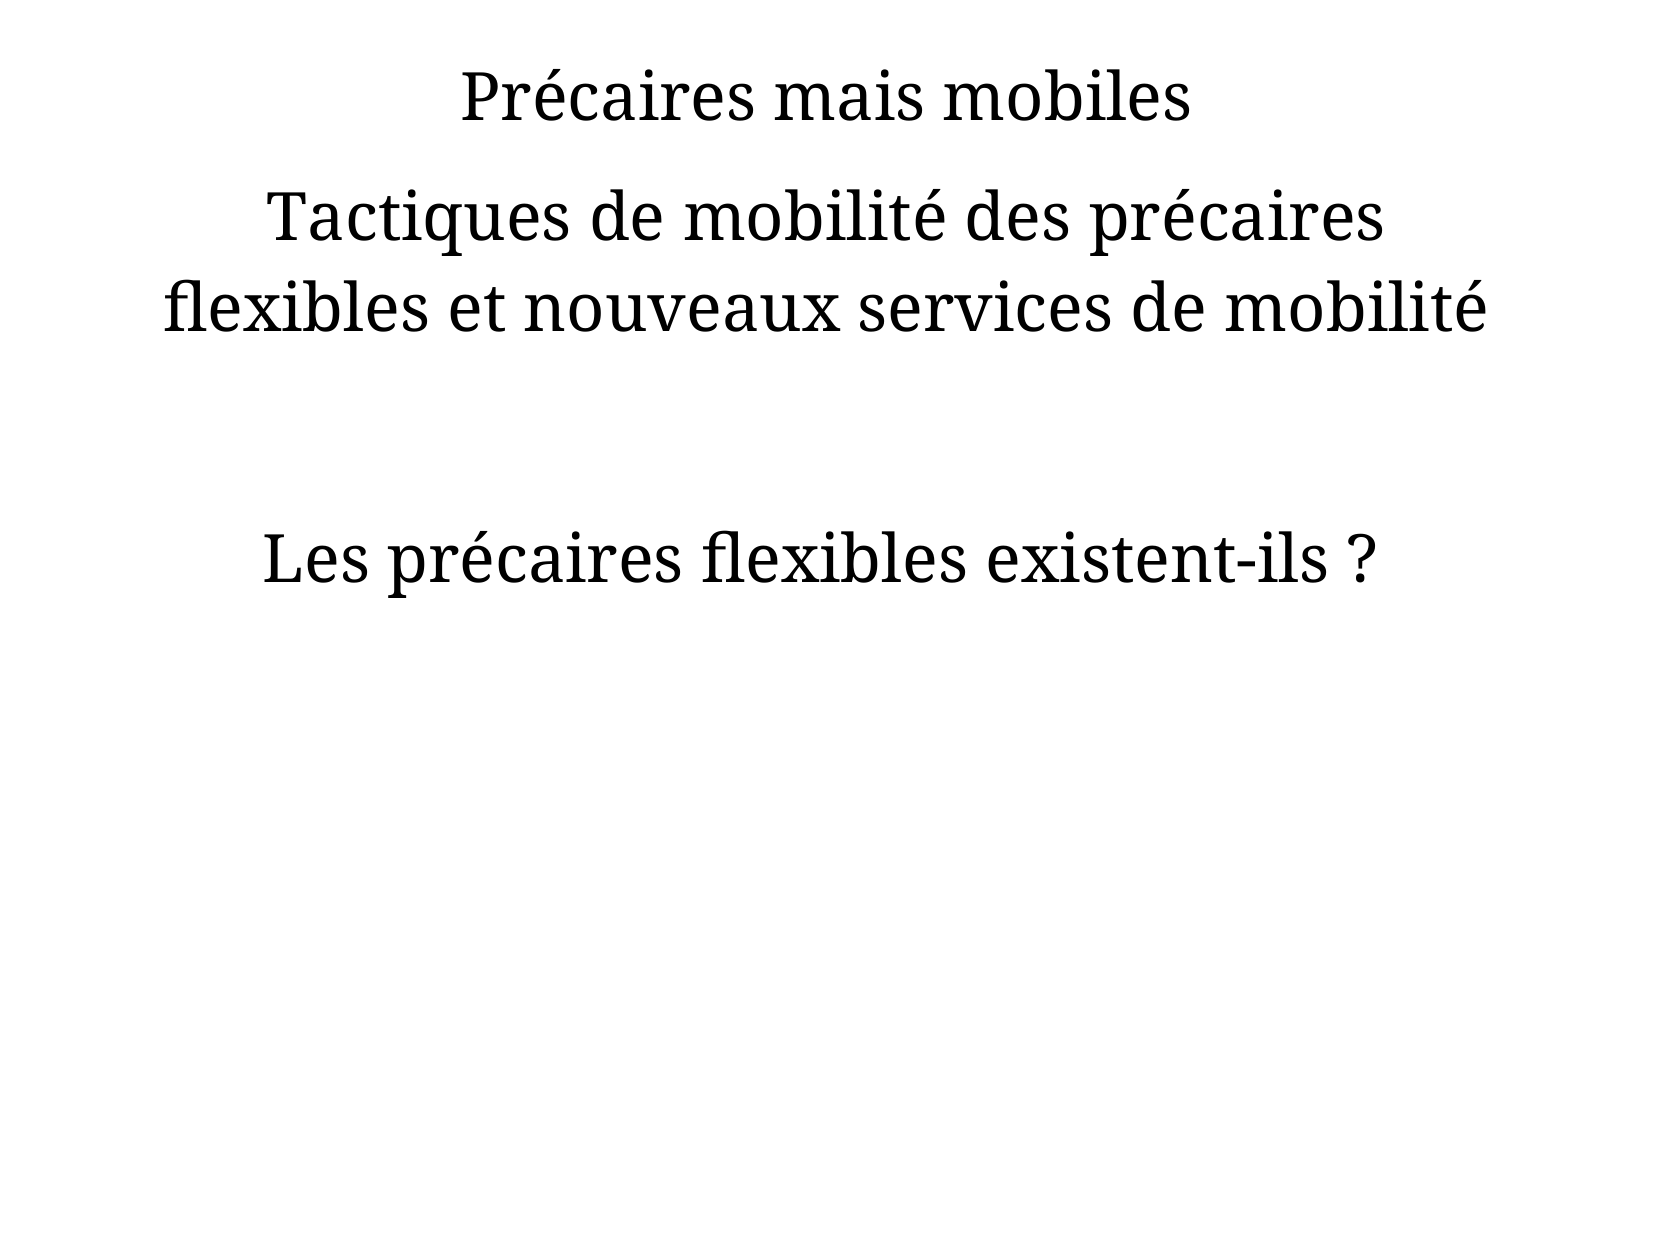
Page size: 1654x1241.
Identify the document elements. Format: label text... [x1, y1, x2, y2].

text_box Les précaires flexibles existent-ils ? [118, 503, 1506, 609]
text_box Précaires mais mobiles Tactiques de mobilité des précaires flexibles et nouveaux services de mobilité [147, 41, 1506, 356]
